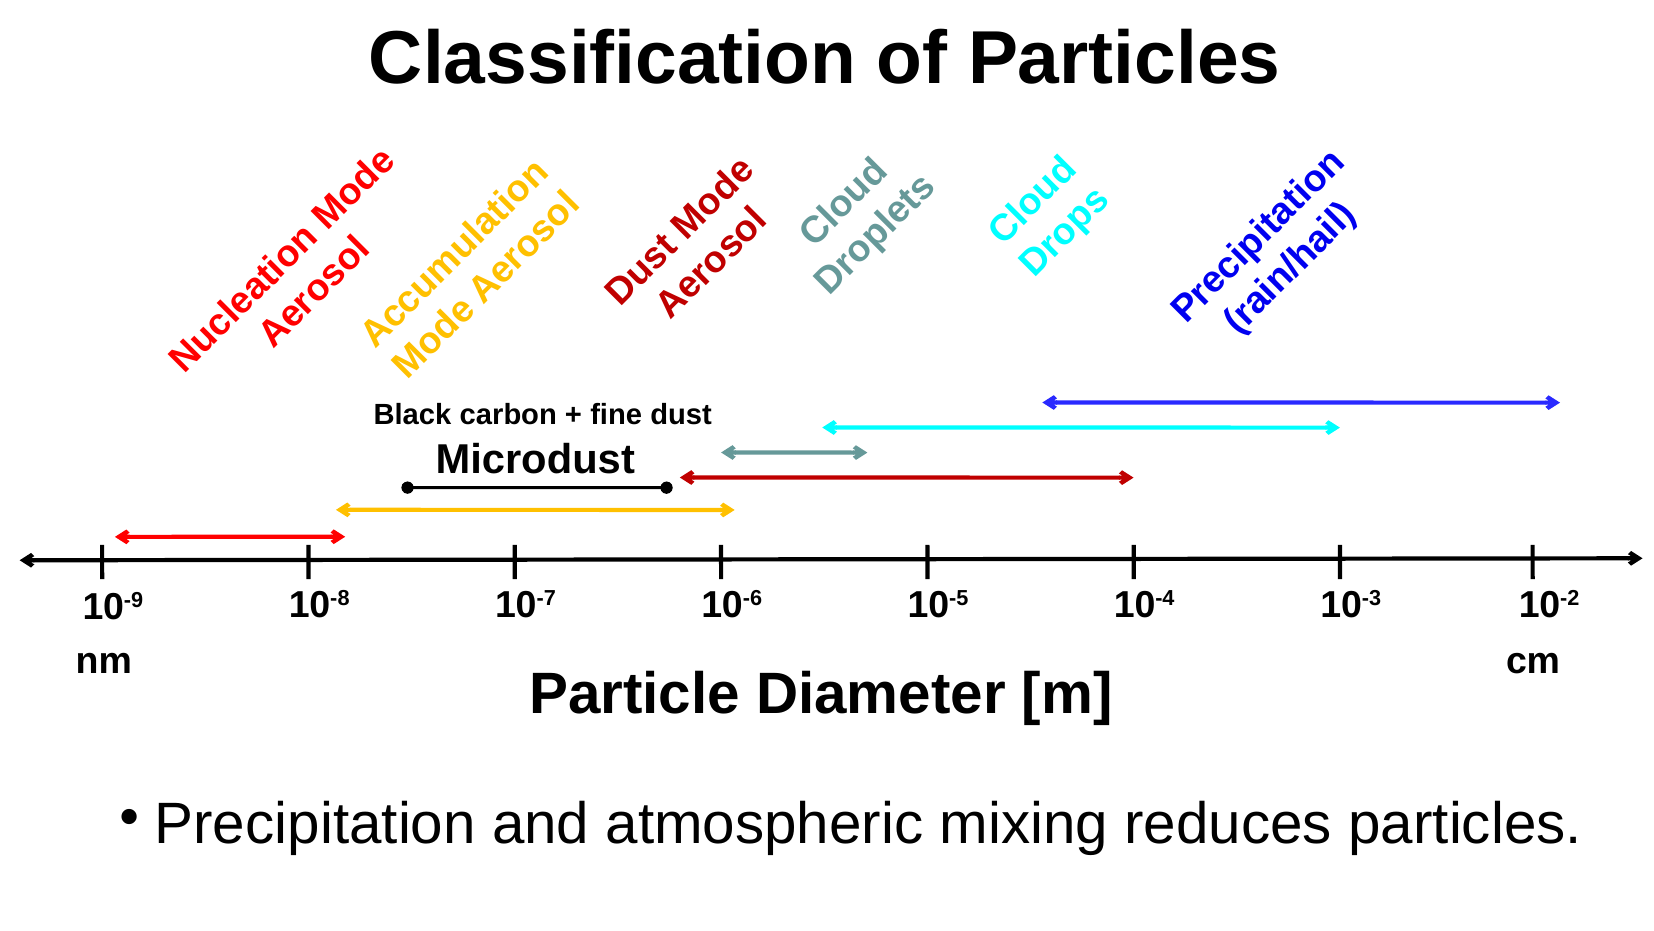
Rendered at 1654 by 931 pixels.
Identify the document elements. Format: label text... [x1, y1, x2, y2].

text_box 10-9 [67, 574, 159, 635]
text_box Precipitation and atmospheric mixing reduces particles. [104, 707, 1605, 870]
text_box Particle Diameter [m] [498, 648, 1145, 733]
text_box Accumulation Mode Aerosol [333, 131, 604, 387]
text_box 10-7 [480, 572, 571, 632]
text_box 10-3 [1305, 572, 1396, 632]
text_box 10-6 [686, 572, 777, 632]
text_box 10-8 [273, 572, 365, 632]
text_box Precipitation (rain/hail) [1143, 121, 1400, 378]
text_box Cloud Droplets [755, 114, 959, 317]
text_box Dust Mode Aerosol [578, 129, 802, 361]
text_box 10-5 [892, 572, 984, 632]
text_box Black carbon + fine dust [358, 387, 728, 438]
text_box Classification of Particles [61, 8, 1589, 109]
text_box cm [1491, 628, 1575, 689]
text_box Cloud Drops [960, 127, 1132, 300]
text_box Nucleation Mode Aerosol [142, 120, 450, 428]
text_box Microdust [420, 438, 651, 486]
text_box 10-2 [1503, 572, 1595, 632]
text_box nm [60, 628, 147, 689]
text_box 10-4 [1099, 572, 1190, 632]
